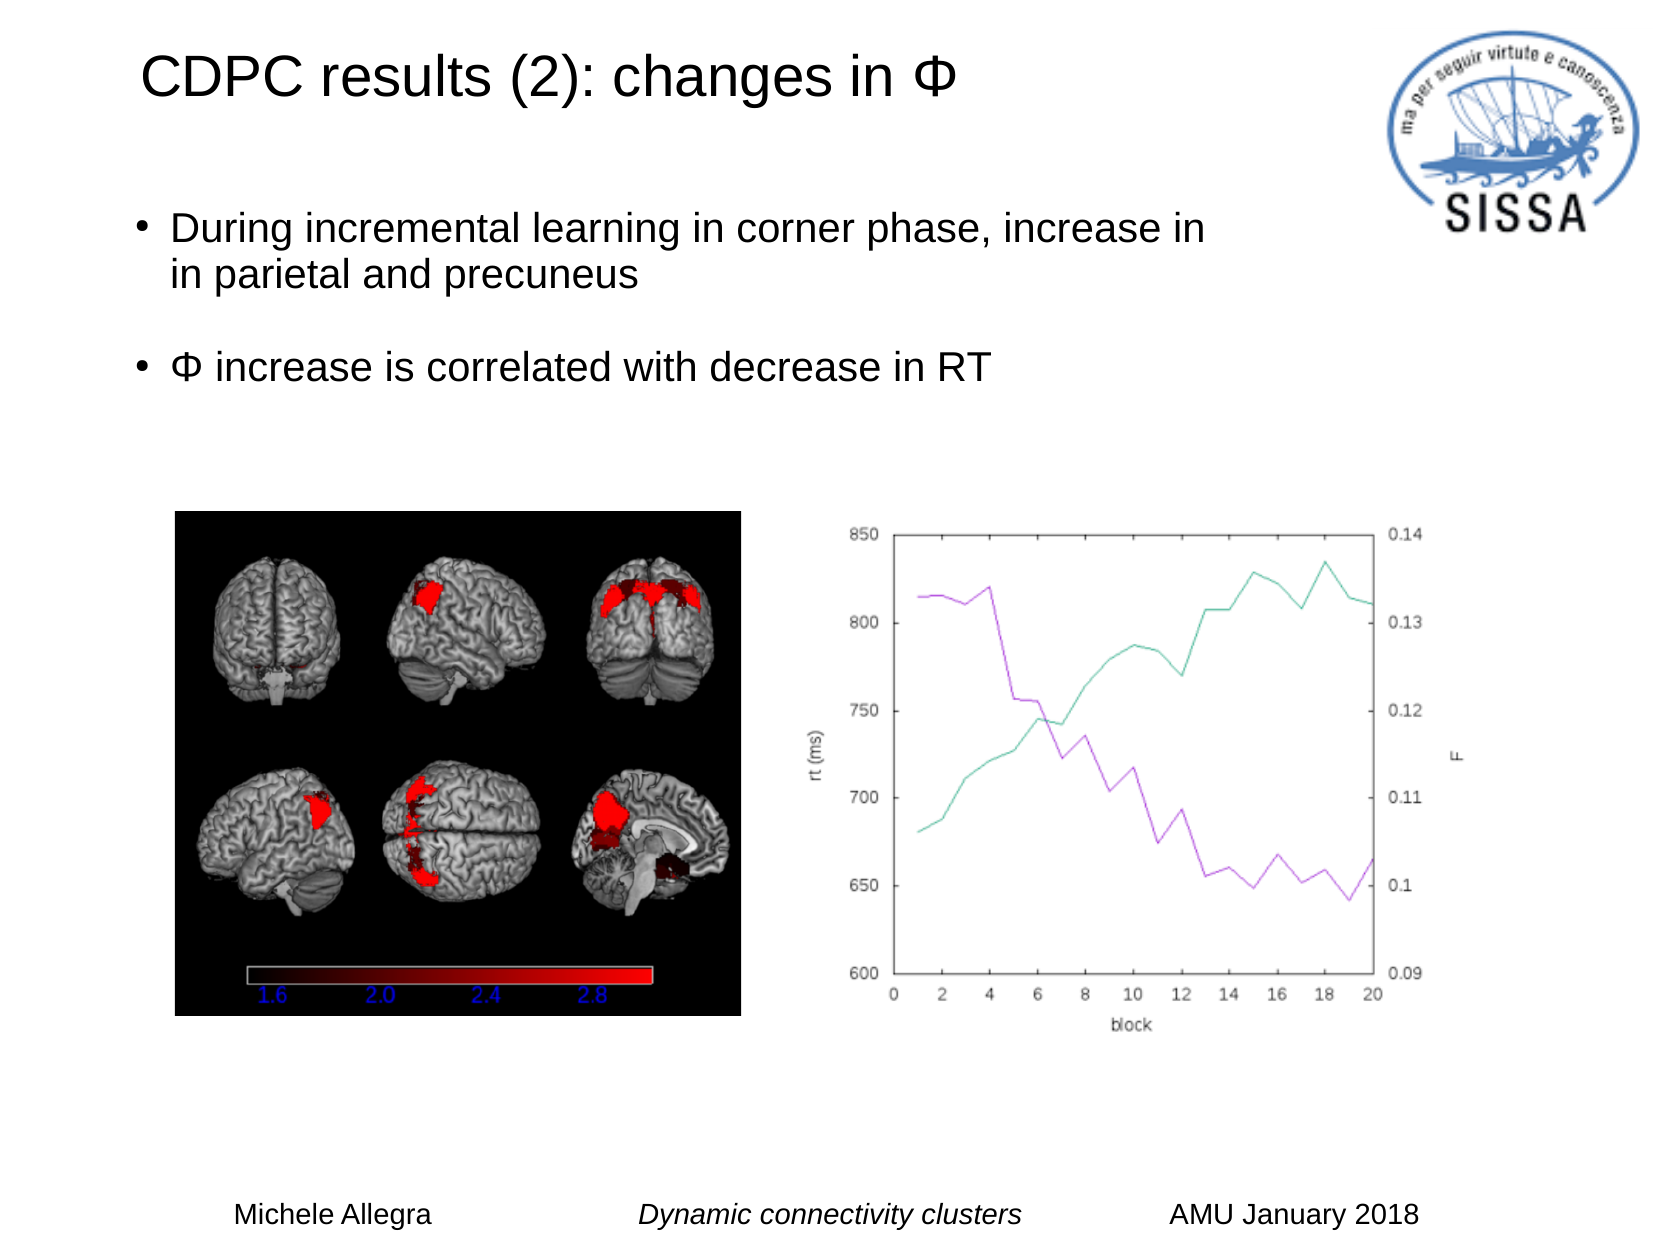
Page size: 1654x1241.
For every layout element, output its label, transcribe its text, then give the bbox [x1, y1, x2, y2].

picture [1372, 27, 1654, 238]
title CDPC results (2): changes in Φ [5, 0, 1094, 180]
picture [174, 511, 742, 1016]
picture [785, 426, 1491, 1061]
title Michele Allegra Dynamic connectivity clusters AMU January 2018 [82, 1177, 1572, 1241]
text_box During incremental learning in corner phase, increase in in parietal and precuneus Φ increase is correlated with decrease in RT [120, 150, 1486, 1061]
